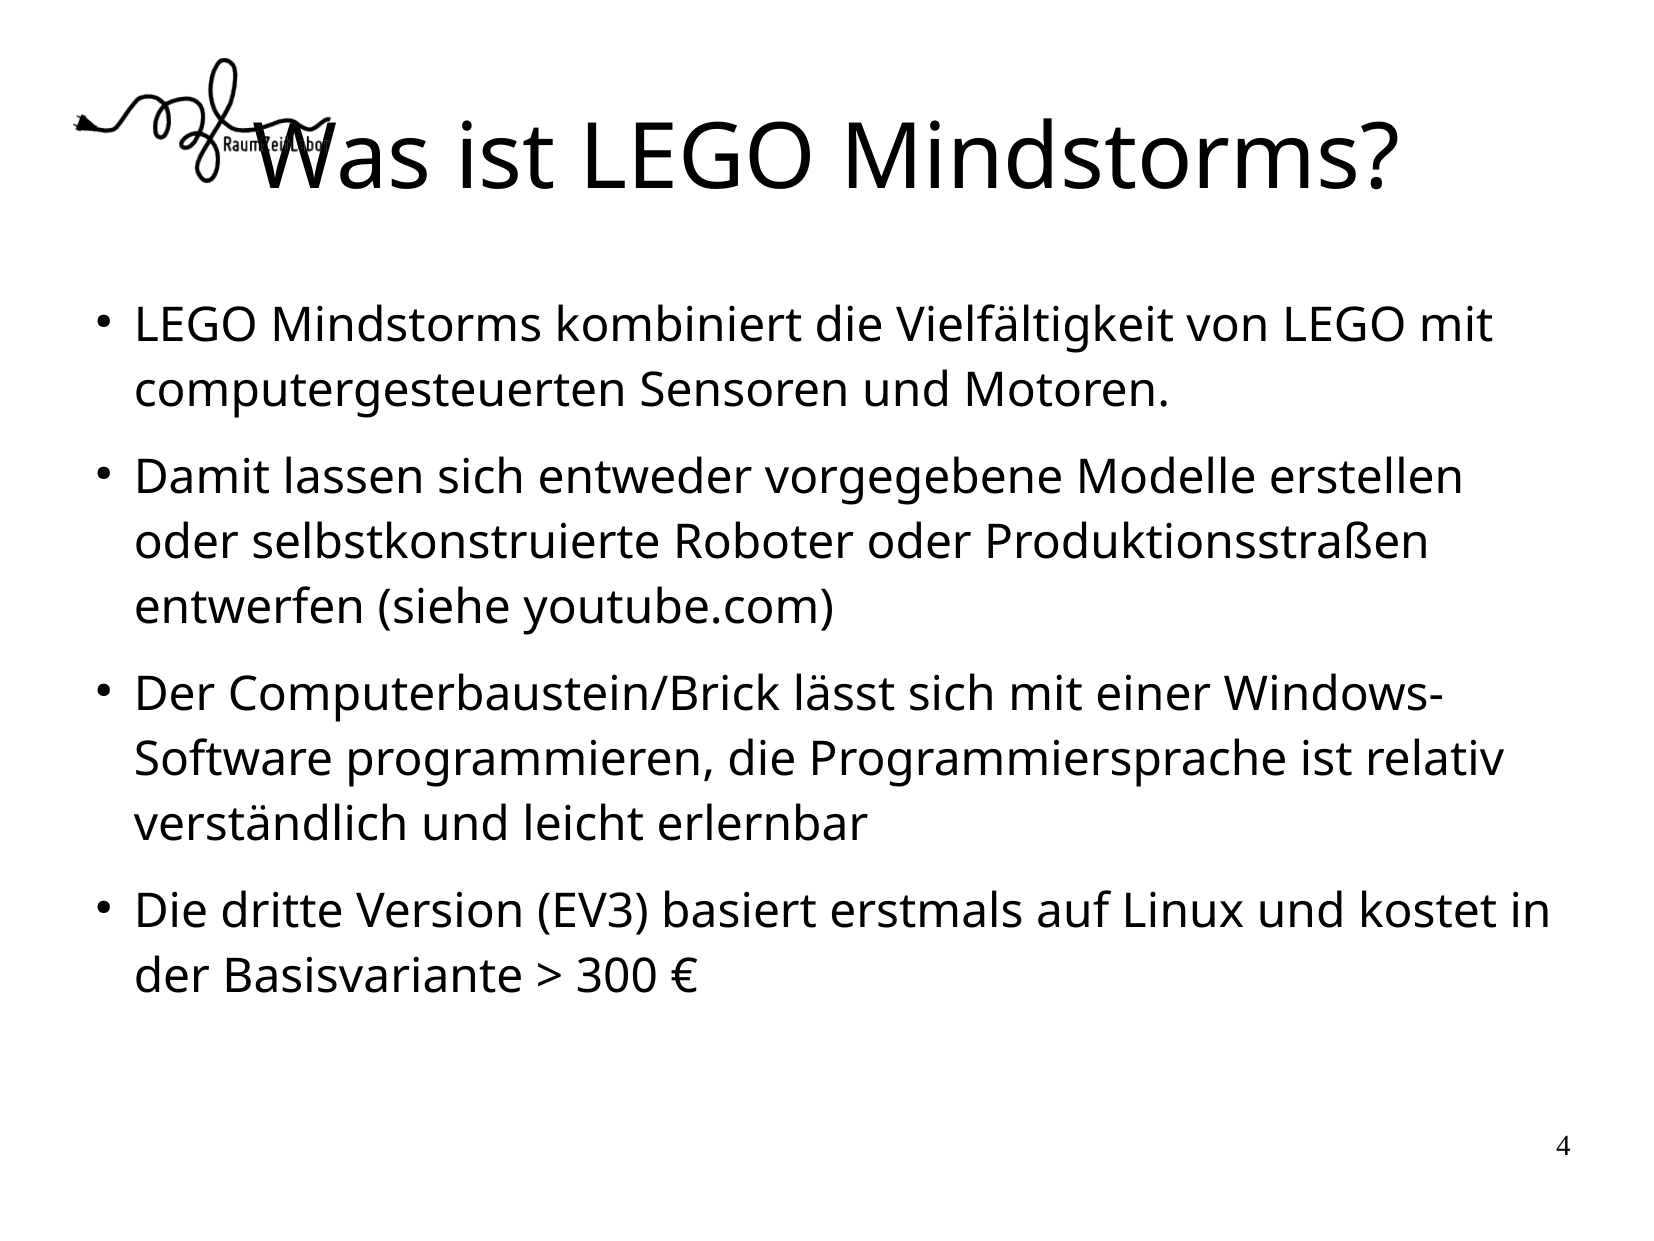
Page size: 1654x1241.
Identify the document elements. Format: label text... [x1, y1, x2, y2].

picture [73, 58, 331, 183]
list LEGO Mindstorms kombiniert die Vielfältigkeit von LEGO mit computergesteuerten Sensoren und Motoren. Damit lassen sich entweder vorgegebene Modelle erstellen oder selbstkonstruierte Roboter oder Produktionsstraßen entwerfen (siehe youtube.com) Der Computerbaustein/Brick lässt sich mit einer Windows-Software programmieren, die Programmiersprache ist relativ verständlich und leicht erlernbar Die dritte Version (EV3) basiert erstmals auf Linux und kostet in der Basisvariante > 300 € [82, 290, 1571, 1010]
title Was ist LEGO Mindstorms? [82, 49, 1571, 257]
